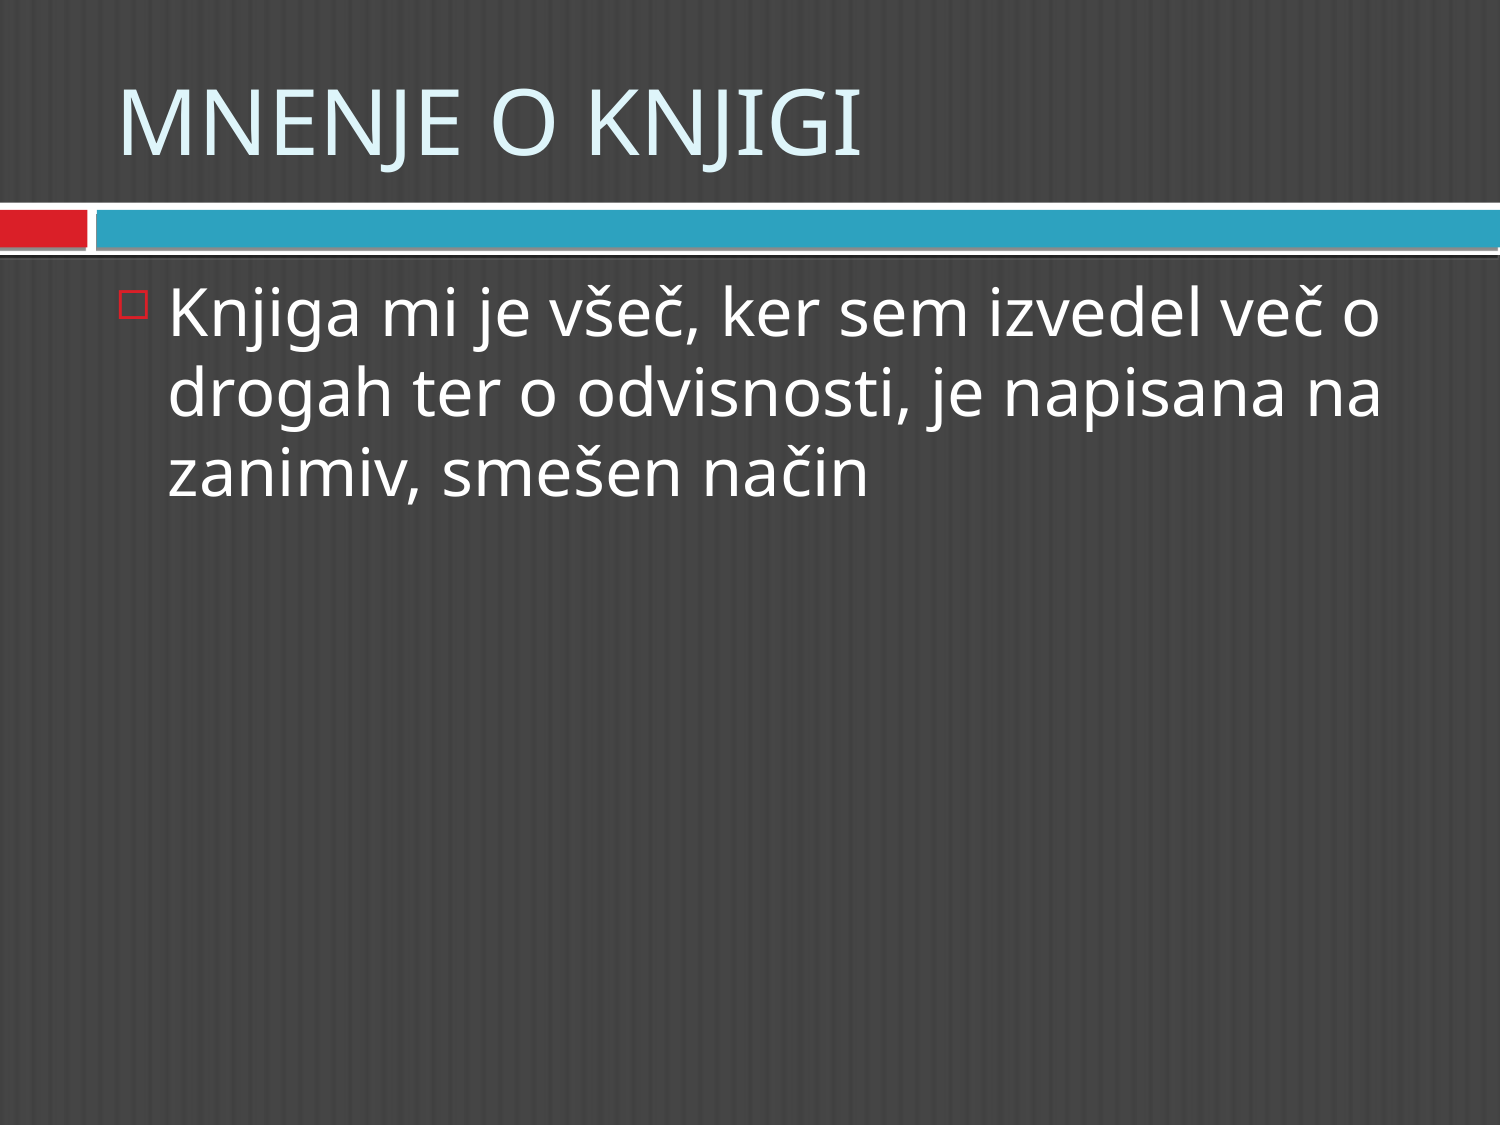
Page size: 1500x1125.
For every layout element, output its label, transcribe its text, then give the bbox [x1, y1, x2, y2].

title MNENJE O KNJIGI [100, 37, 1438, 200]
list Knjiga mi je všeč, ker sem izvedel več o drogah ter o odvisnosti, je napisana na zanimiv, smešen način [100, 262, 1438, 1000]
picture [0, 0, 1500, 202]
picture [0, 255, 1500, 1125]
